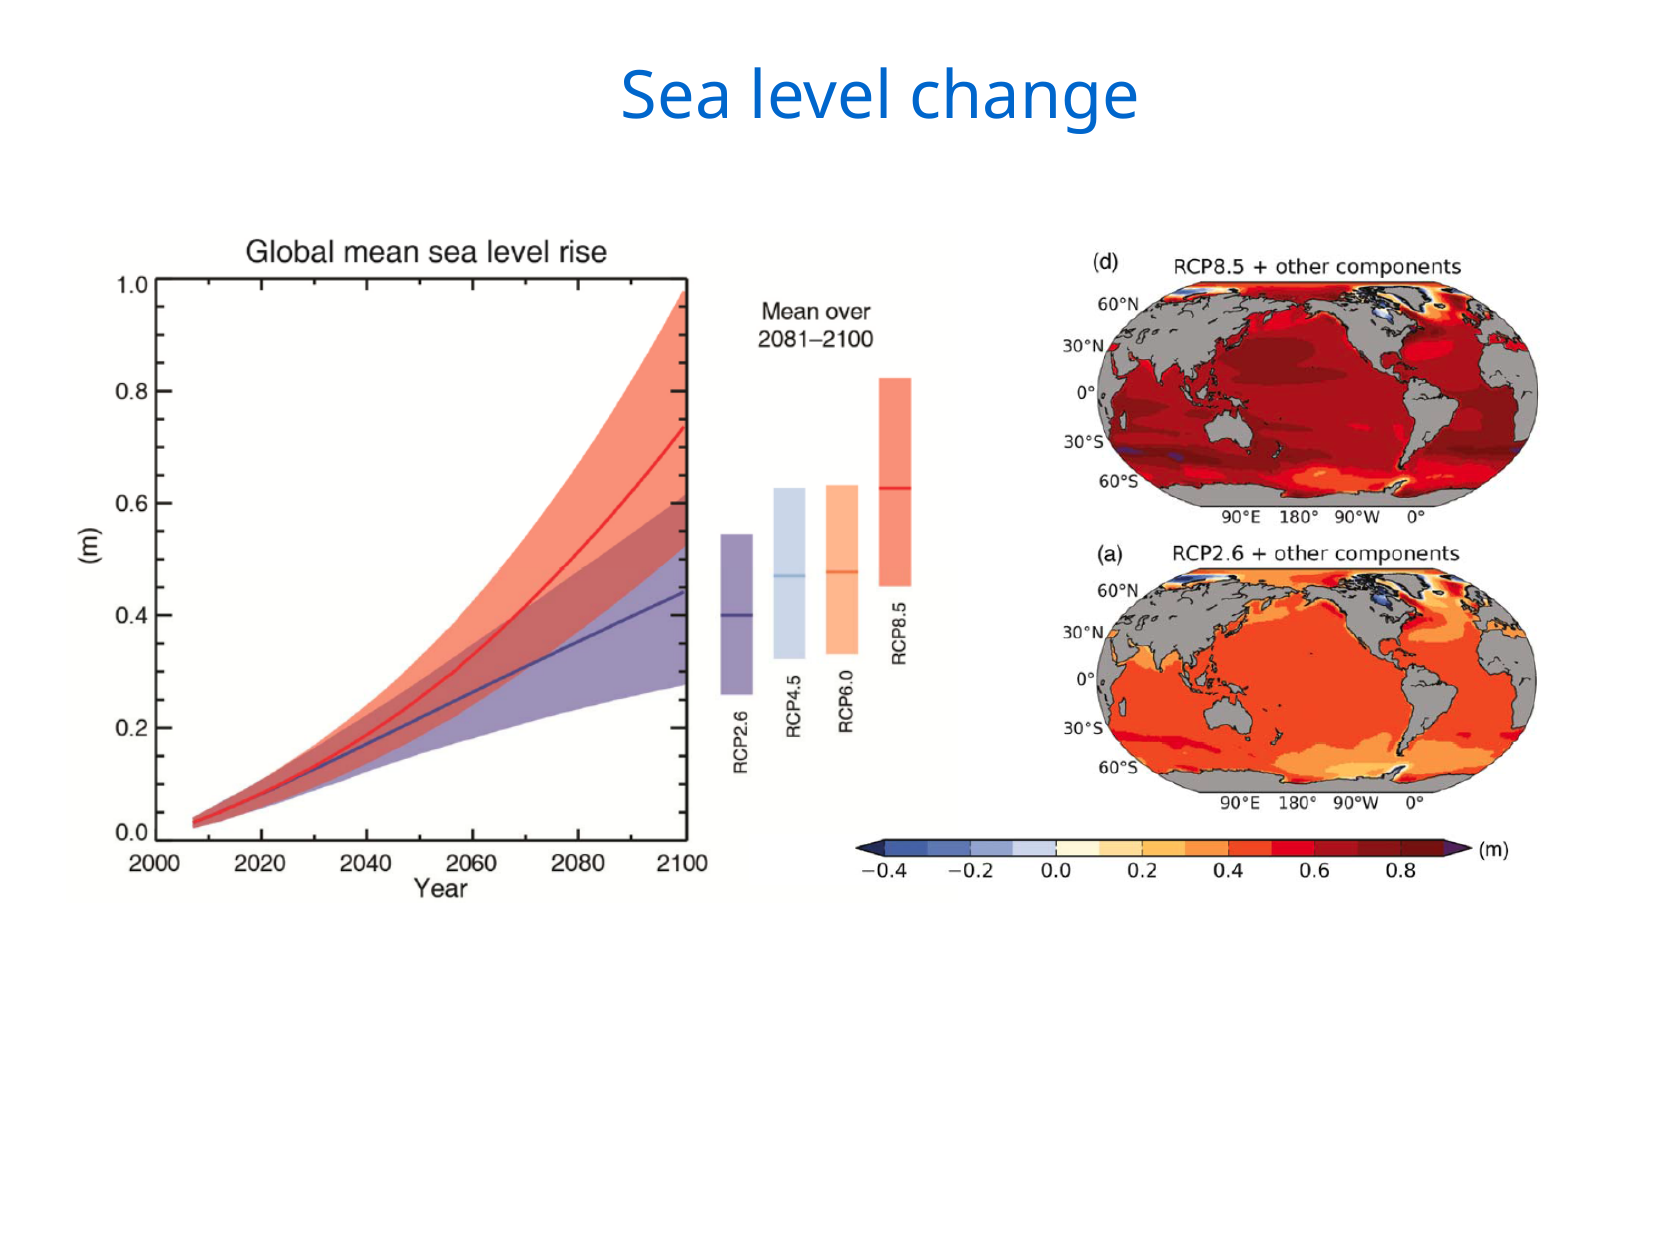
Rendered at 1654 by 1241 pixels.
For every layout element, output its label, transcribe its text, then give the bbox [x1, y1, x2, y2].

picture [1060, 248, 1553, 526]
text_box Sea level change [171, 43, 1591, 139]
picture [1060, 535, 1541, 815]
picture [19, 222, 1654, 942]
